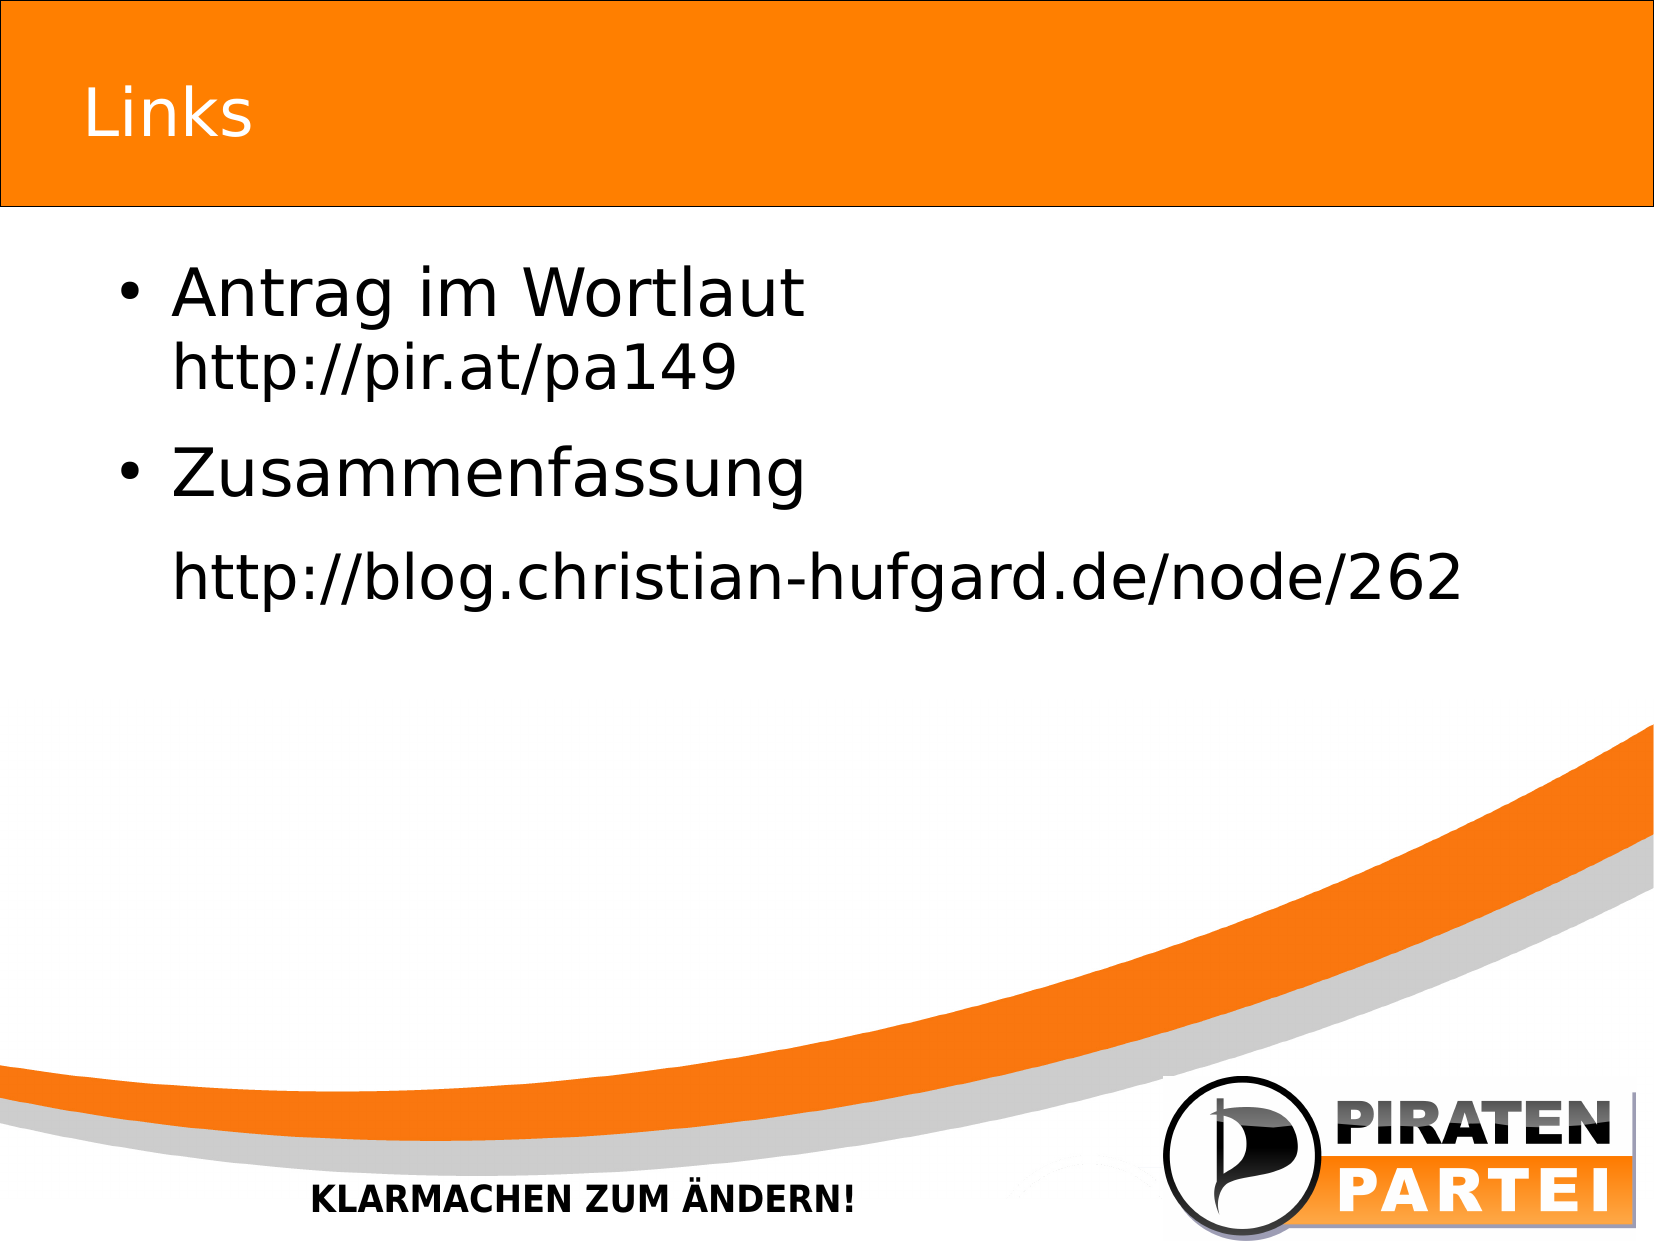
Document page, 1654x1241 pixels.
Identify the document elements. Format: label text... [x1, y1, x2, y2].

picture [745, 1190, 756, 1199]
picture [0, 699, 1654, 1241]
title Links [82, 49, 1571, 178]
picture [796, 1190, 803, 1197]
picture [392, 1190, 399, 1197]
list Antrag im Wortlaut http://pir.at/pa149 Zusammenfassung http://blog.christian-hufgard.de/node/262 [82, 236, 1571, 1055]
